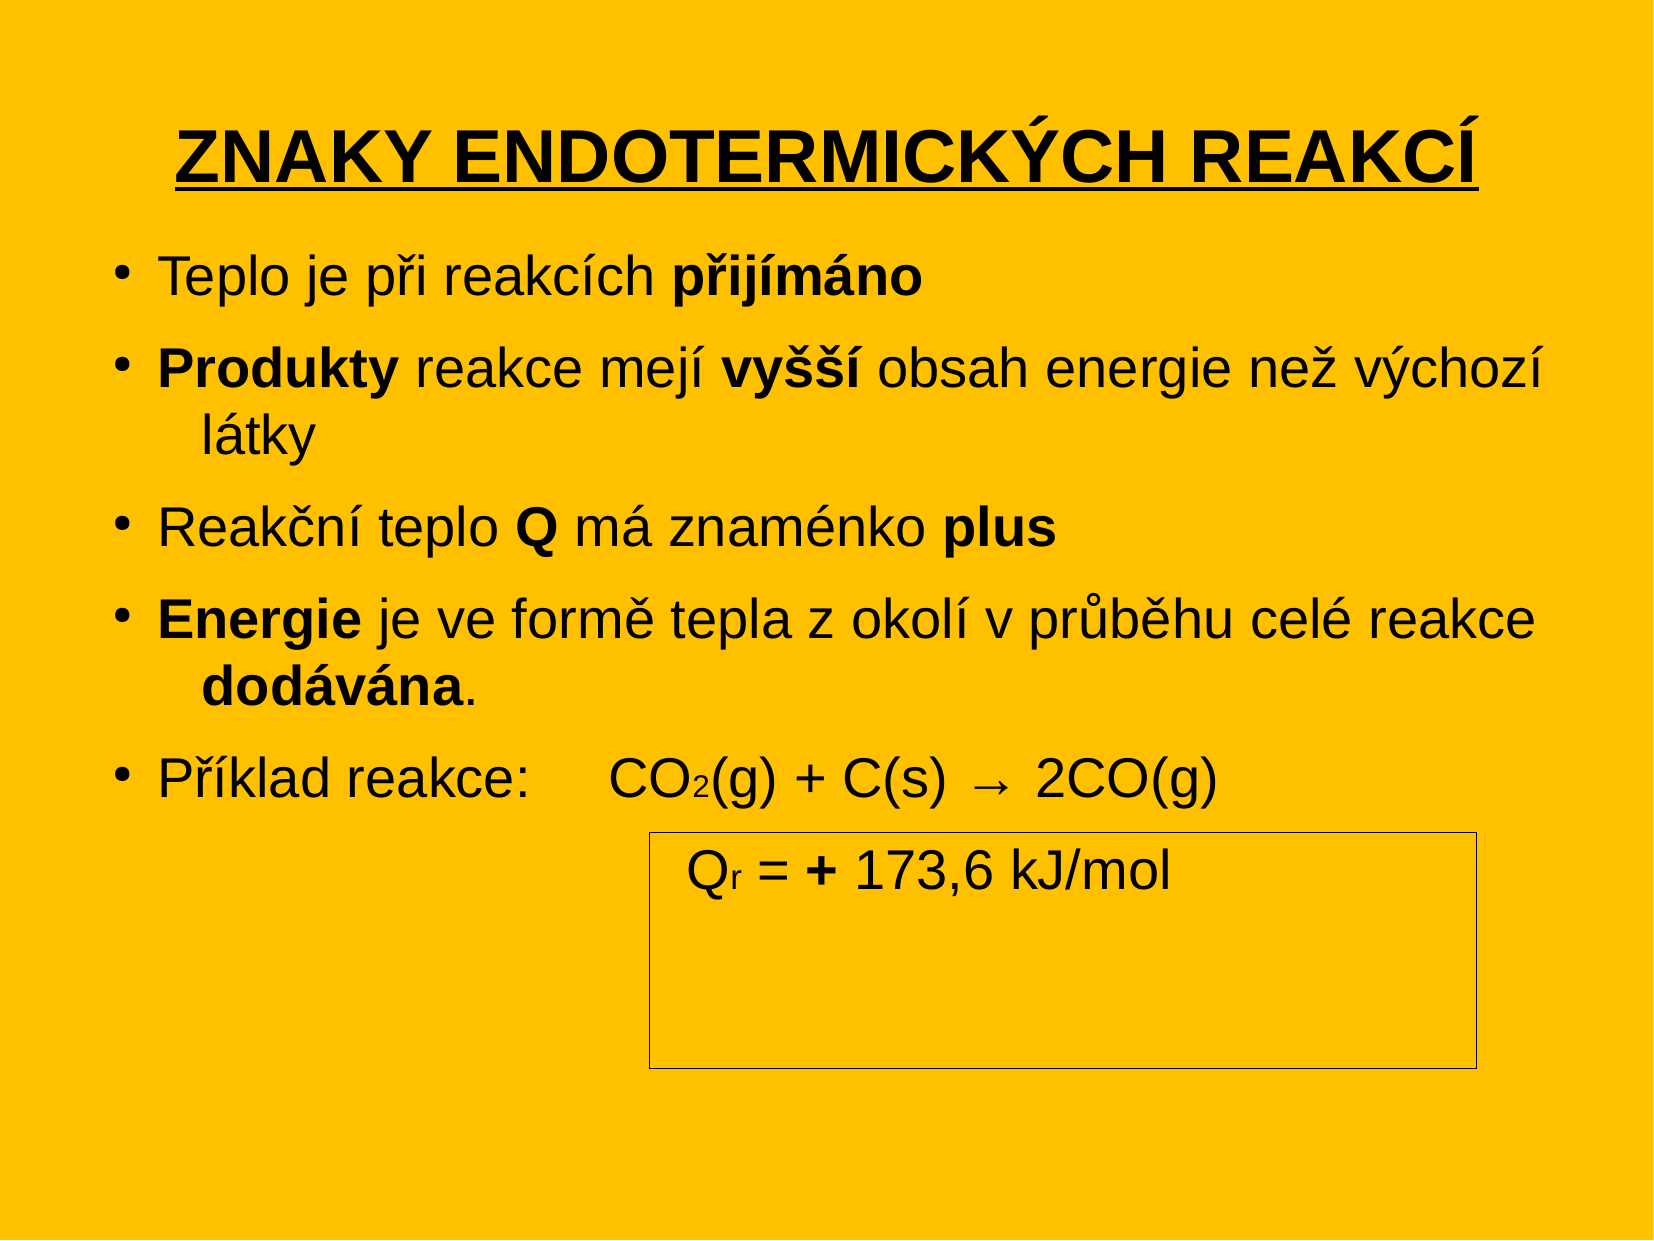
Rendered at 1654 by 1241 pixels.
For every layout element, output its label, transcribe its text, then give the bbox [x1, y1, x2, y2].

list Teplo je při reakcích přijímáno Produkty reakce mejí vyšší obsah energie než výchozí látky Reakční teplo Q má znaménko plus Energie je ve formě tepla z okolí v průběhu celé reakce dodávána. Příklad reakce: CO2(g) + C(s) → 2CO(g) Qr = + 173,6 kJ/mol [82, 147, 1565, 902]
title ZNAKY ENDOTERMICKÝCH REAKCÍ [82, 49, 1571, 257]
list Teplo je při reakcích přijímáno Produkty reakce mejí vyšší obsah energie než výchozí látky Reakční teplo Q má znaménko plus Energie je ve formě tepla z okolí v průběhu celé reakce dodávána. Příklad reakce: CO2(g) + C(s) → 2CO(g) Qr = + 173,6 kJ/mol [650, 833, 1476, 902]
